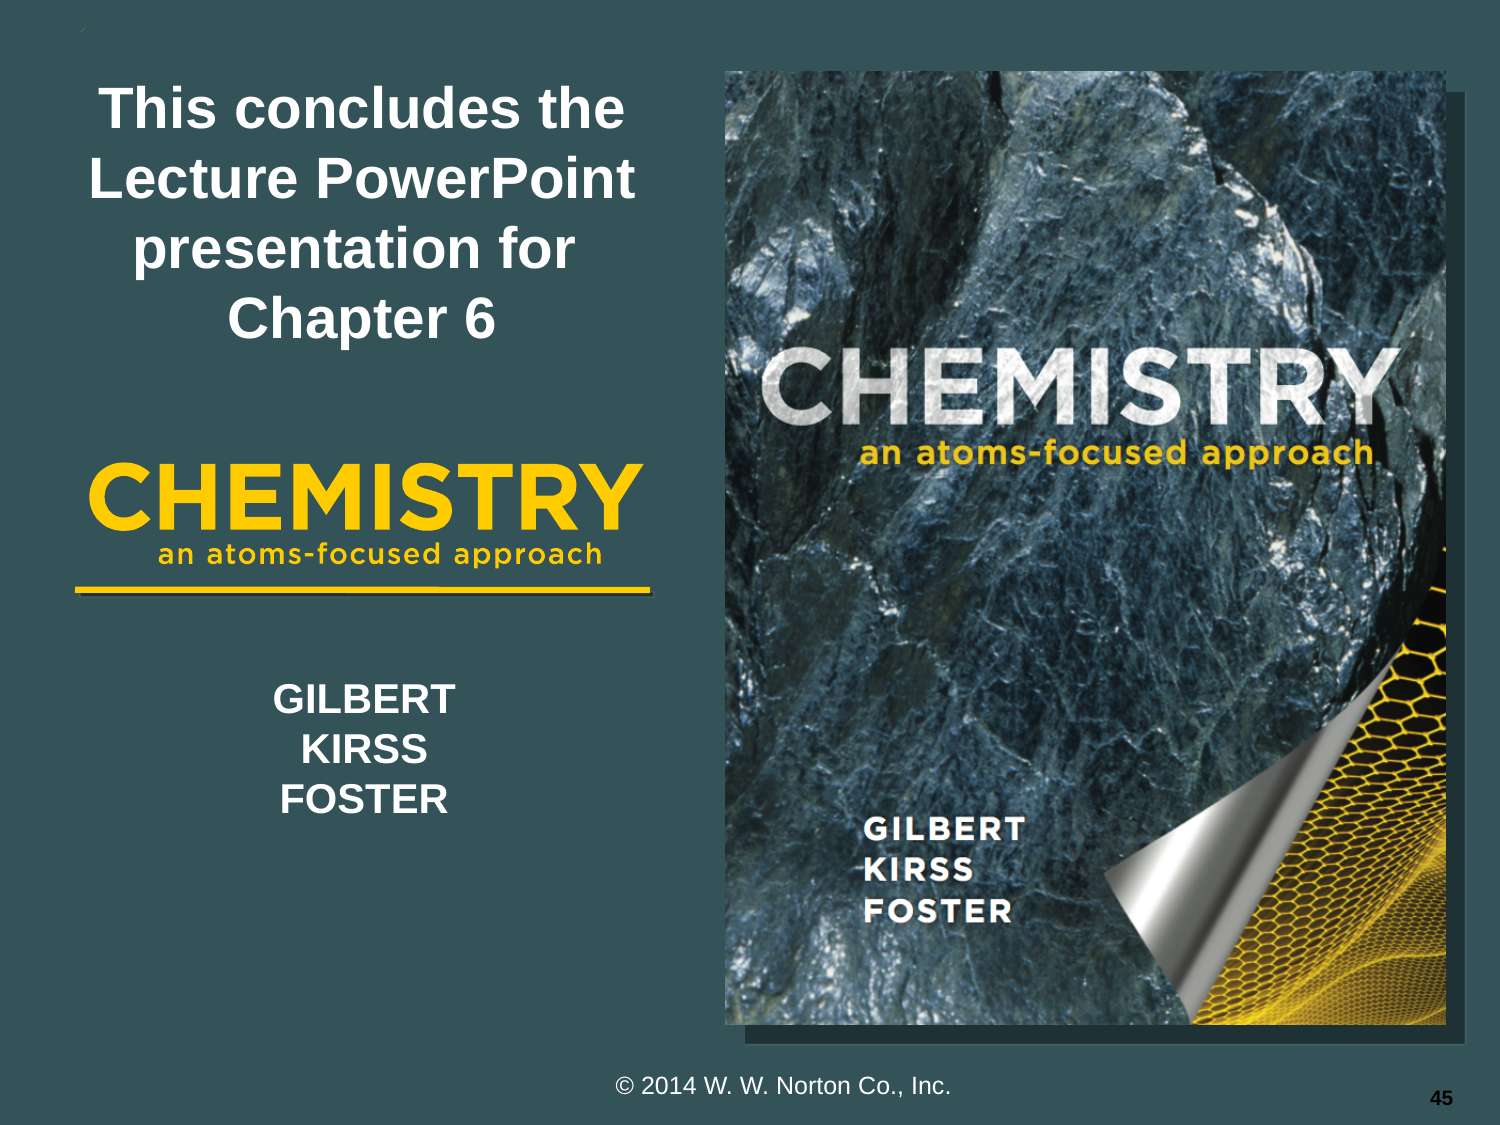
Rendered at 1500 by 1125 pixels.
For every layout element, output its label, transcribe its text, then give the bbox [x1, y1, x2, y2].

title This concludes the Lecture PowerPoint presentation for Chapter 6 [37, 45, 688, 375]
picture [725, 71, 1446, 1025]
slide_number <number> [1412, 1081, 1469, 1113]
